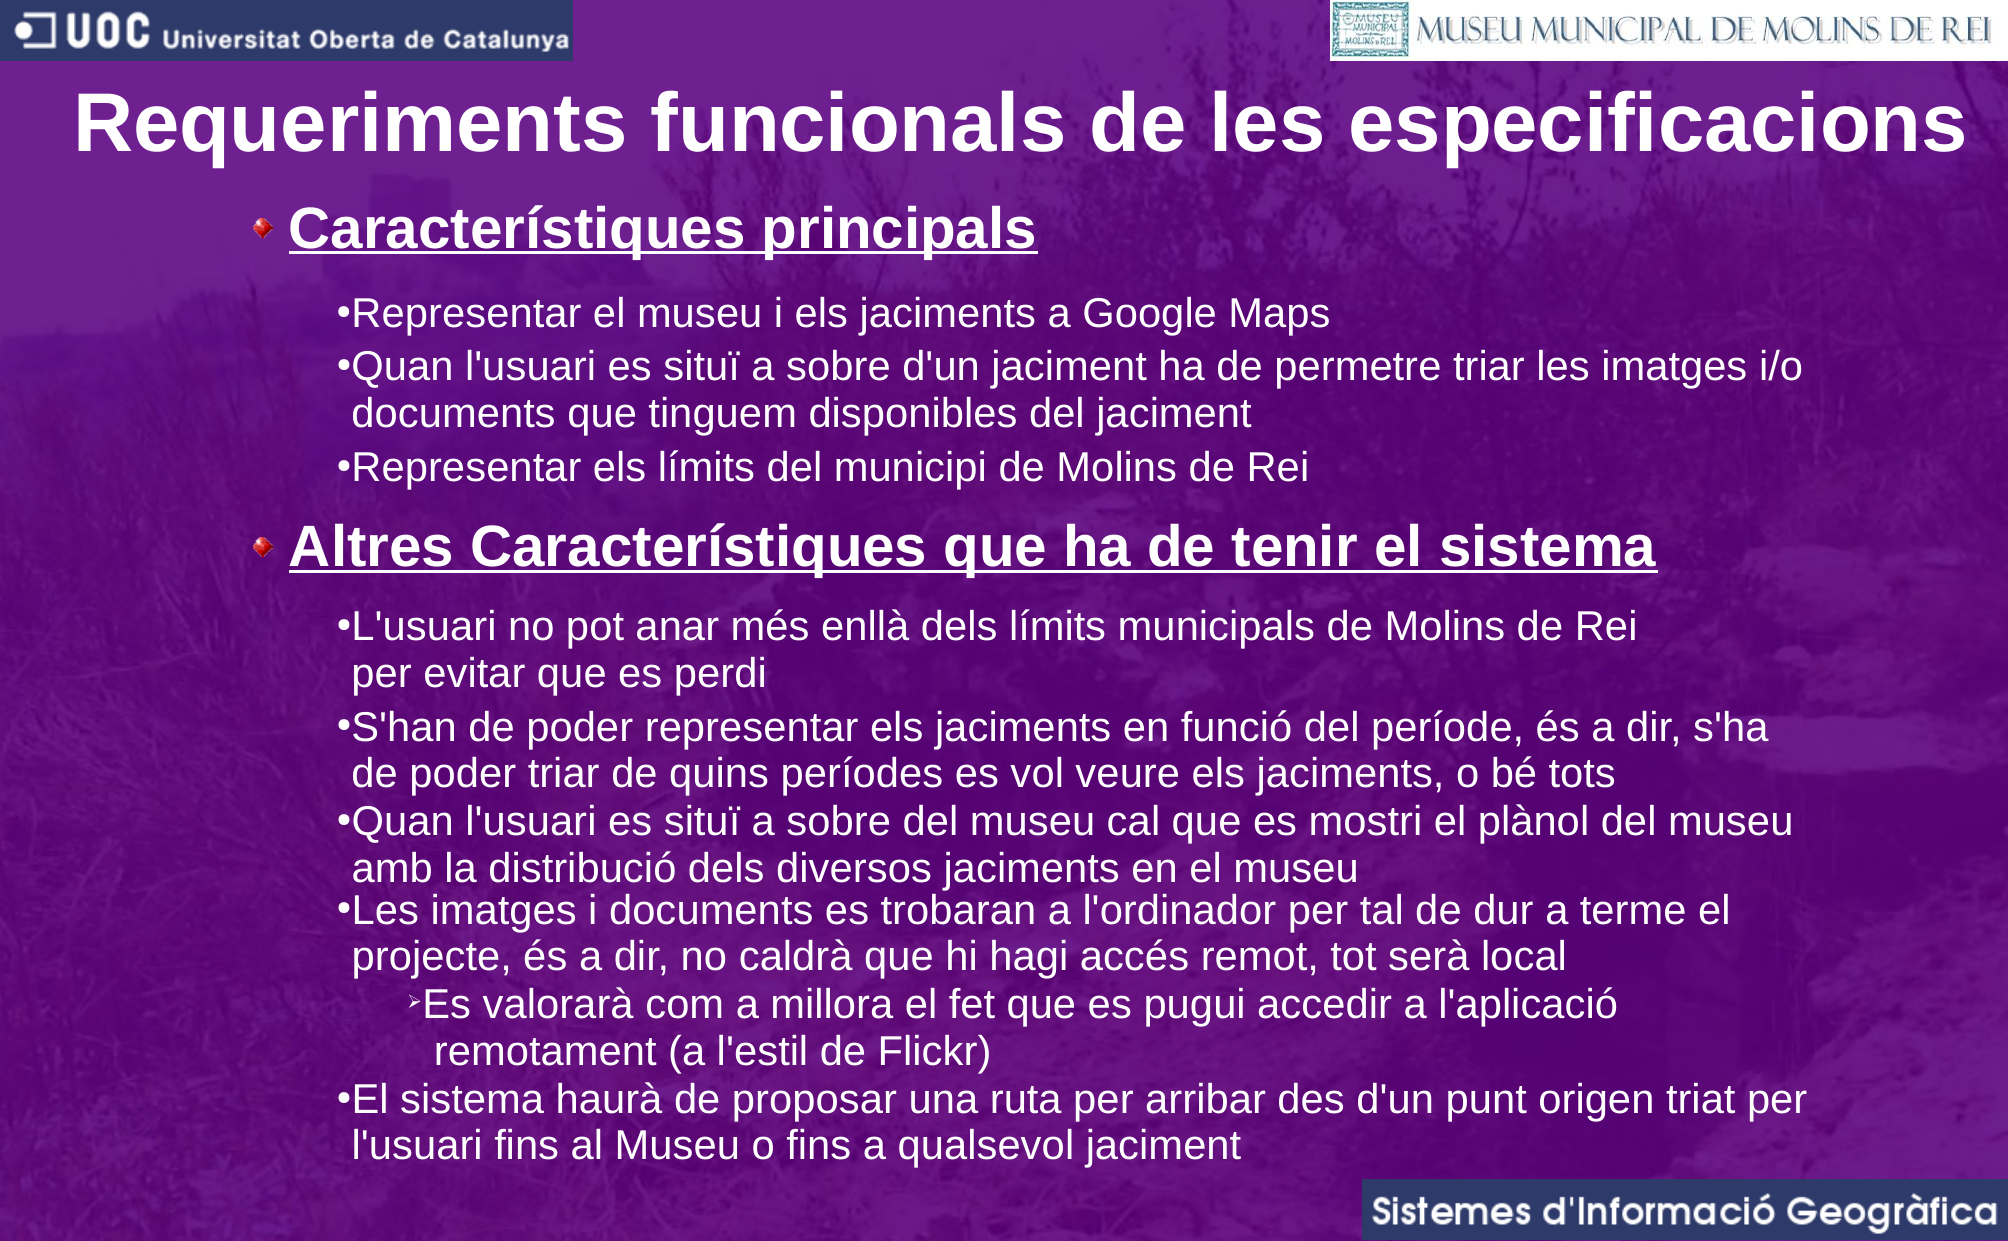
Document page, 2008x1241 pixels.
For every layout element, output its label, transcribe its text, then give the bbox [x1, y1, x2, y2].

text_box Quan l'usuari es situï a sobre del museu cal que es mostri el plànol del museu amb la distribució dels diversos jaciments en el museu [321, 790, 1821, 899]
text_box Es valorarà com a millora el fet que es pugui accedir a l'aplicació remotament (a l'estil de Flickr) [392, 973, 1634, 1068]
text_box Característiques principals [239, 187, 1053, 268]
text_box Representar el museu i els jaciments a Google Maps [321, 282, 1347, 335]
text_box Les imatges i documents es trobaran a l'ordinador per tal de dur a terme el projecte, és a dir, no caldrà que hi hagi accés remot, tot serà local [321, 879, 1758, 987]
text_box Quan l'usuari es situï a sobre d'un jaciment ha de permetre triar les imatges i/o documents que tinguem disponibles del jaciment [321, 335, 1831, 444]
text_box El sistema haurà de proposar una ruta per arribar des d'un punt origen triat per l'usuari fins al Museu o fins a qualsevol jaciment [321, 1068, 1824, 1176]
text_box Requeriments funcionals de les especificacions [39, 69, 1985, 178]
picture [0, 0, 2008, 1241]
text_box S'han de poder representar els jaciments en funció del període, és a dir, s'ha de poder triar de quins períodes es vol veure els jaciments, o bé tots [321, 695, 1785, 790]
text_box Representar els límits del municipi de Molins de Rei [321, 435, 1325, 498]
text_box Altres Característiques que ha de tenir el sistema [239, 506, 1673, 587]
text_box L'usuari no pot anar més enllà dels límits municipals de Molins de Rei per evitar que es perdi [321, 595, 1654, 695]
